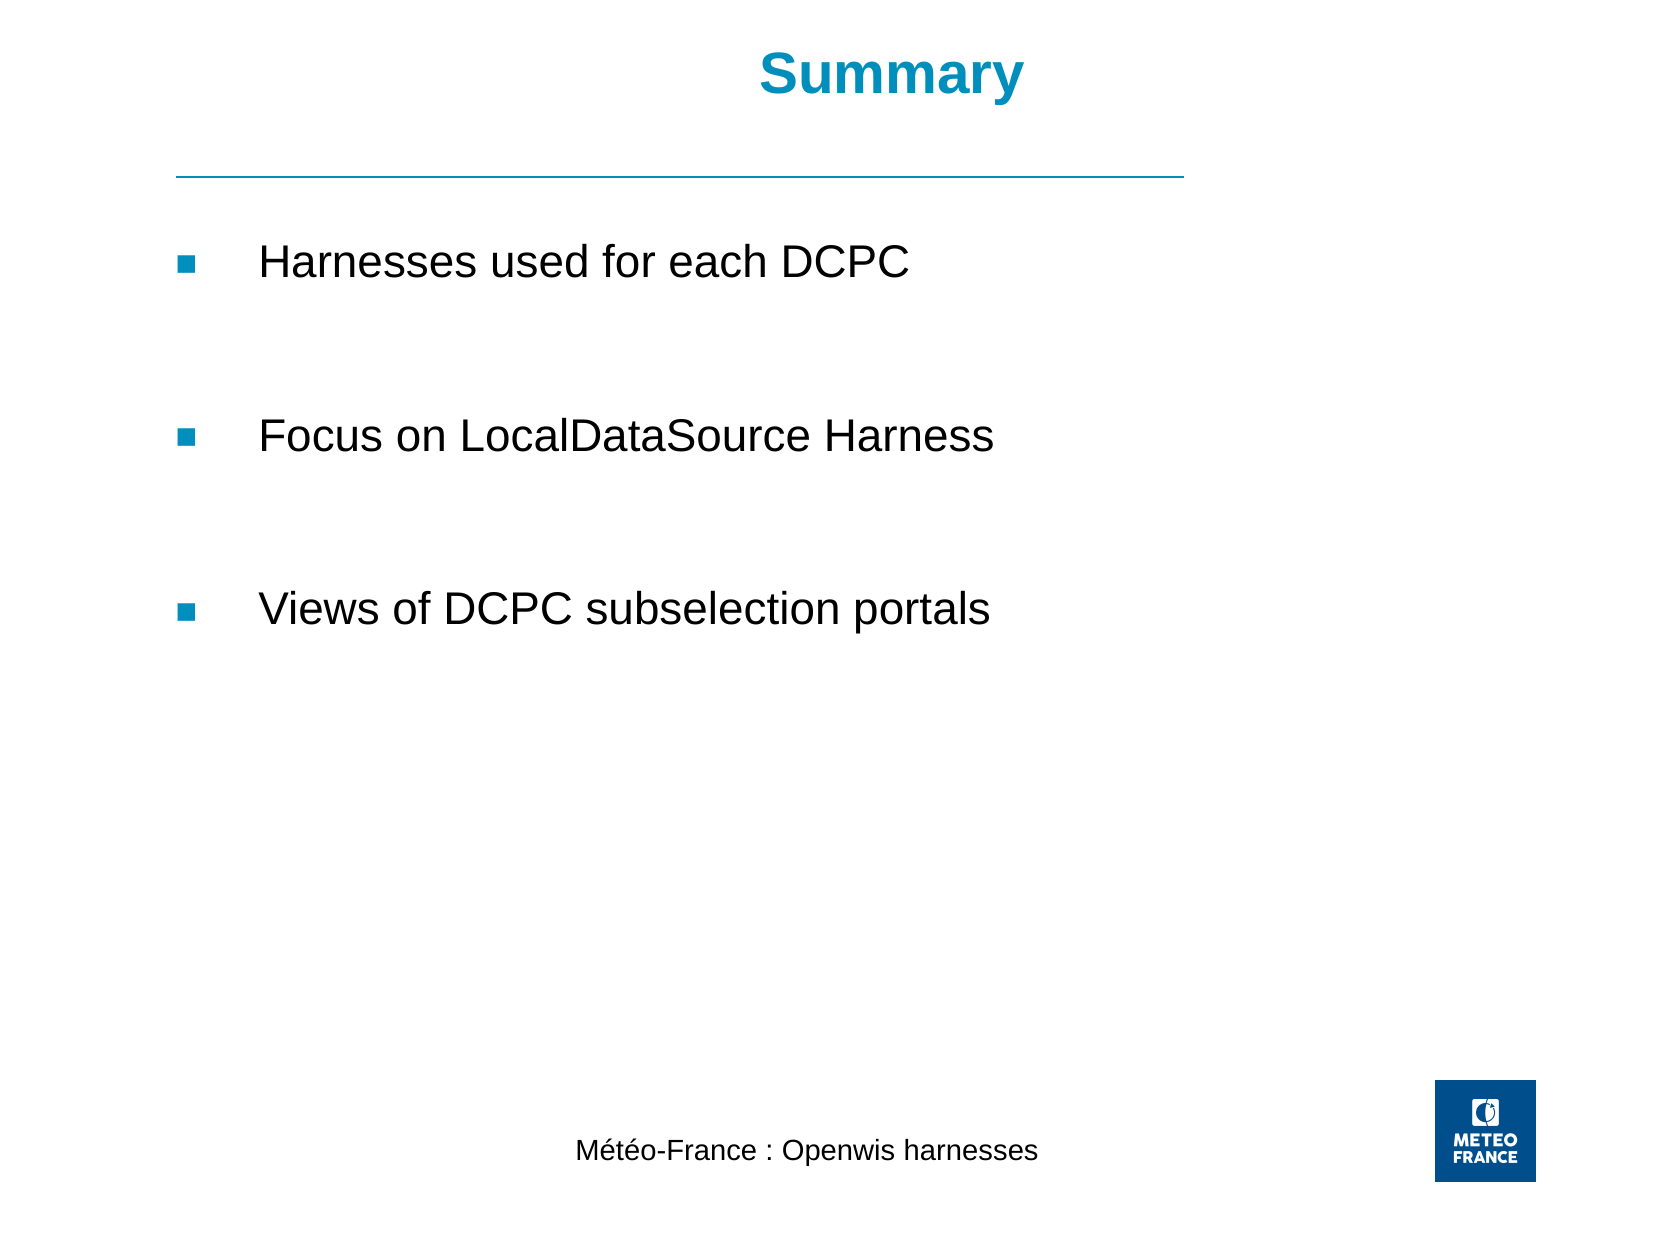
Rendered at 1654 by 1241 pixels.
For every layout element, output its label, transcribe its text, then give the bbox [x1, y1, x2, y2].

list Harnesses used for each DCPC Focus on LocalDataSource Harness Views of DCPC subselection portals [157, 235, 1571, 1010]
title Summary [176, 24, 1609, 122]
picture [1435, 1080, 1536, 1182]
